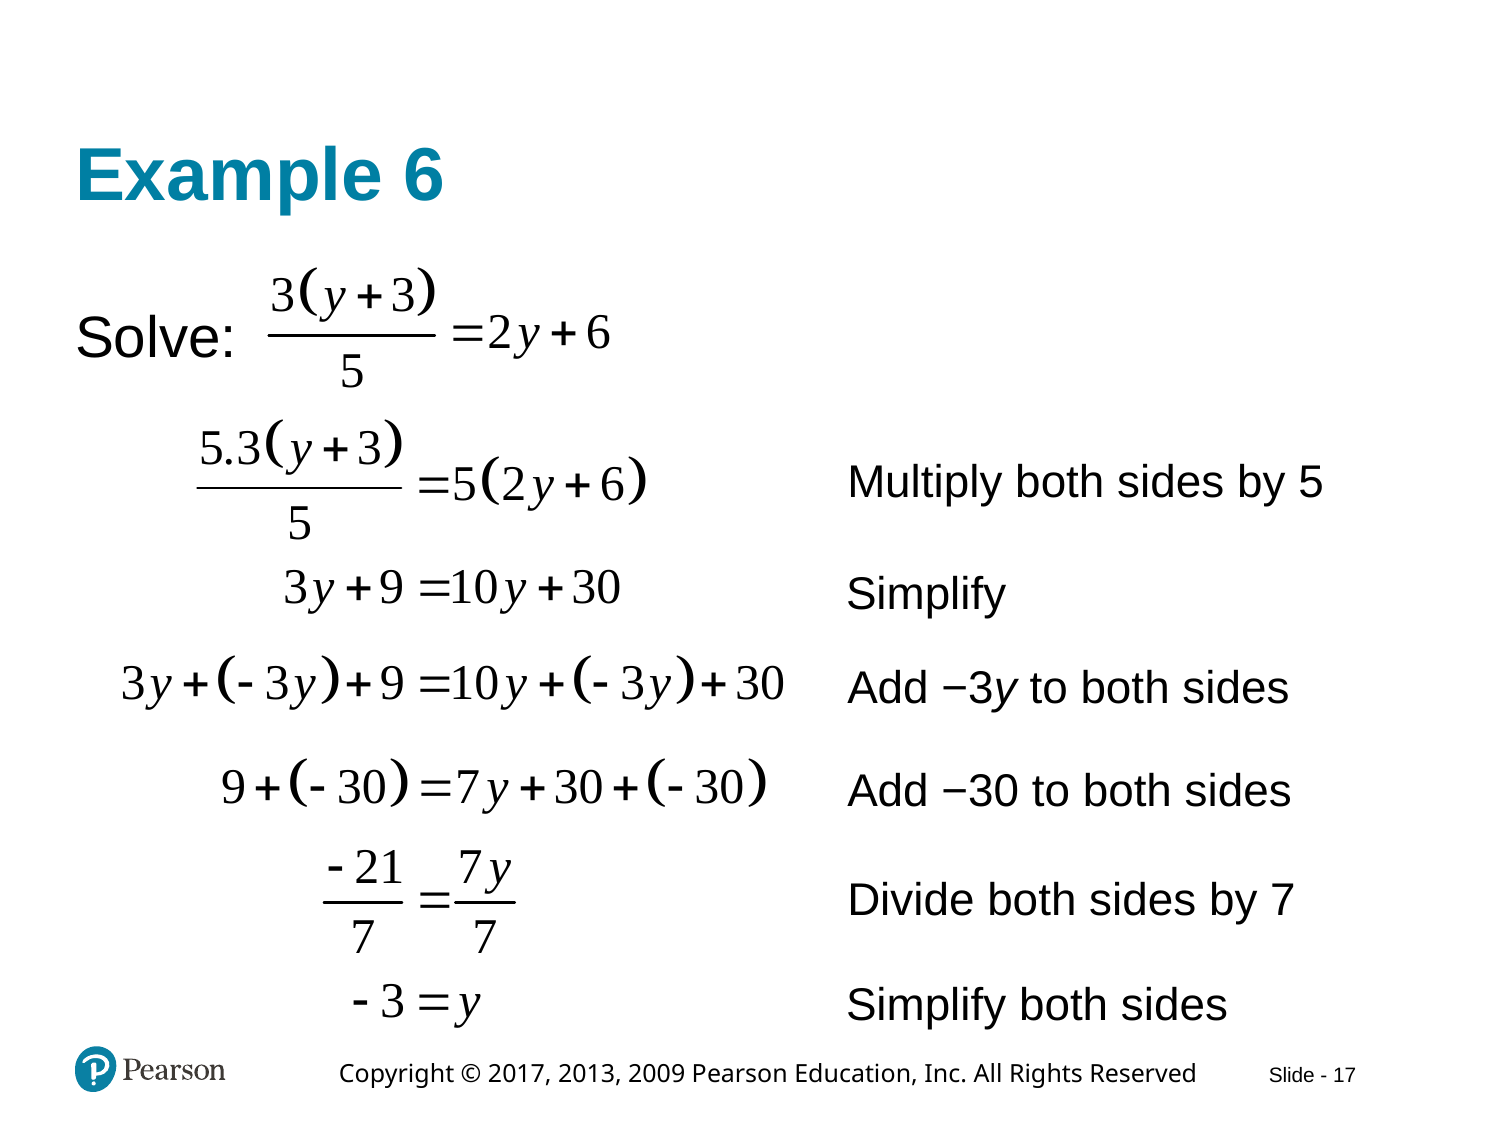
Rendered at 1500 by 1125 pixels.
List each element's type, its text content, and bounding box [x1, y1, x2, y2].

chart [219, 755, 768, 826]
list Simplify both sides [846, 975, 1472, 1032]
chart [118, 652, 788, 723]
list Divide both sides by 7 [847, 869, 1472, 926]
chart [264, 264, 615, 394]
chart [281, 563, 625, 620]
list Multiply both sides by 5 [847, 451, 1423, 507]
list Add −30 to both sides [847, 760, 1475, 815]
title Example 6 [75, 35, 1425, 216]
chart [193, 417, 648, 547]
list Add −3y to both sides [847, 658, 1472, 712]
list Solve: [75, 299, 254, 362]
chart [349, 977, 485, 1035]
chart [319, 840, 520, 961]
list Simplify [846, 563, 1346, 617]
